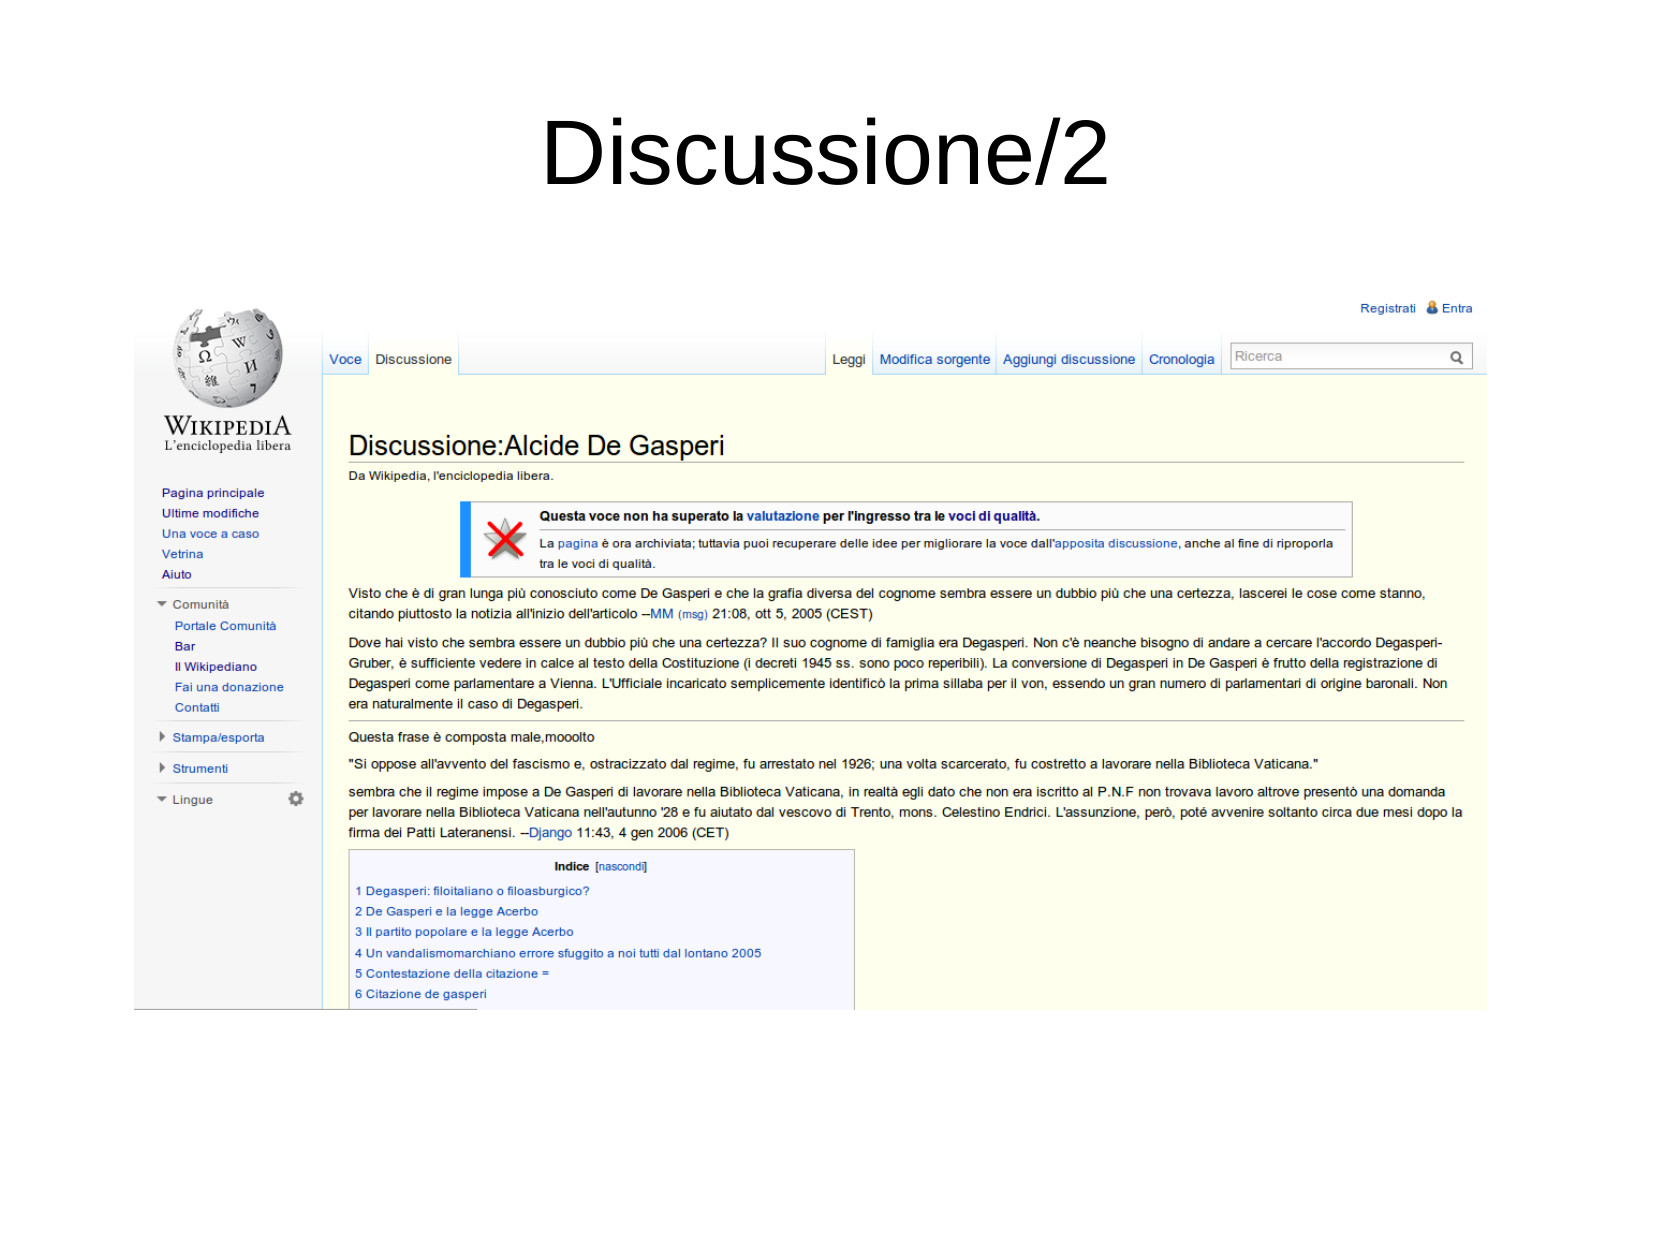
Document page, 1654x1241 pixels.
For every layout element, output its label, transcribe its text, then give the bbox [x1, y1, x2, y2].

picture [134, 290, 1487, 1010]
title Discussione/2 [82, 49, 1571, 257]
